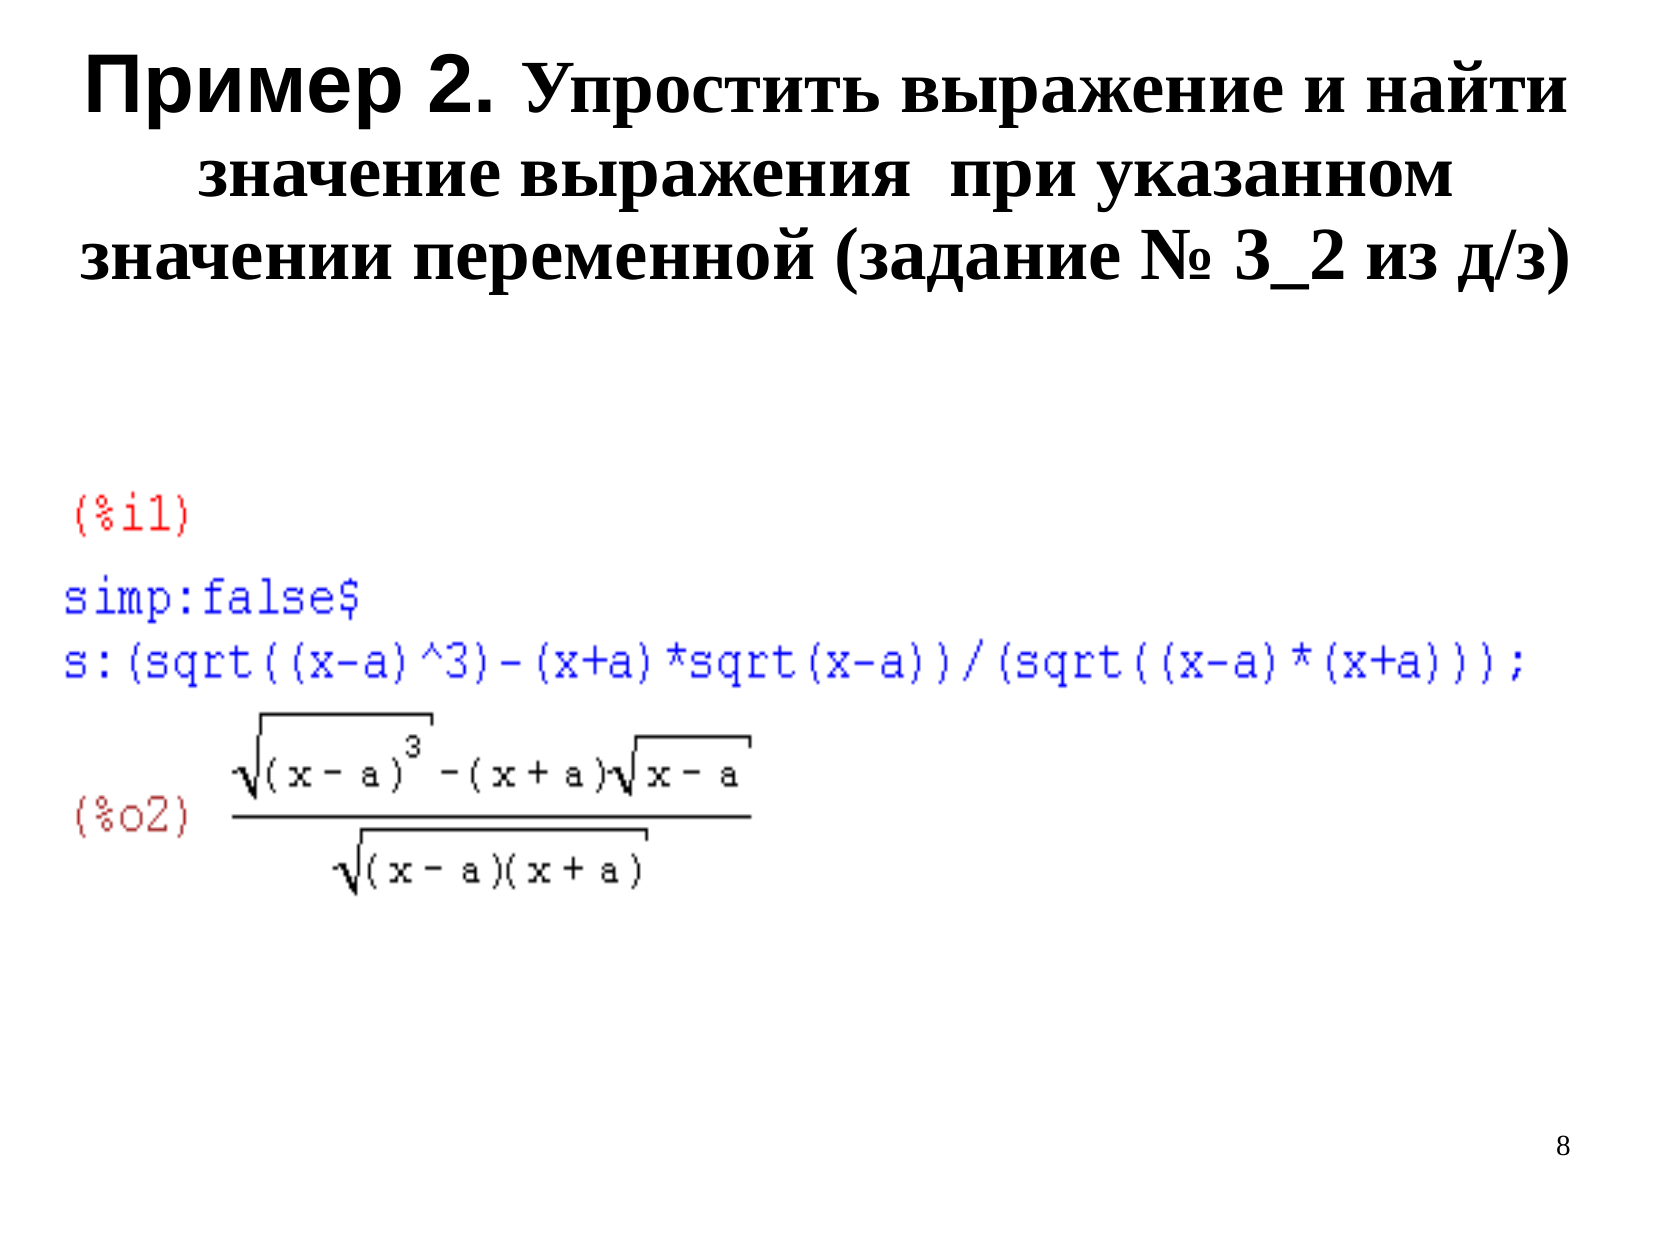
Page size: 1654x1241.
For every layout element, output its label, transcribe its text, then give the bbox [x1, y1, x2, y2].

picture [59, 400, 1565, 922]
text_box Пример 2. Упростить выражение и найти значение выражения при указанном значении переменной (задание № 3_2 из д/з) [29, 29, 1625, 304]
